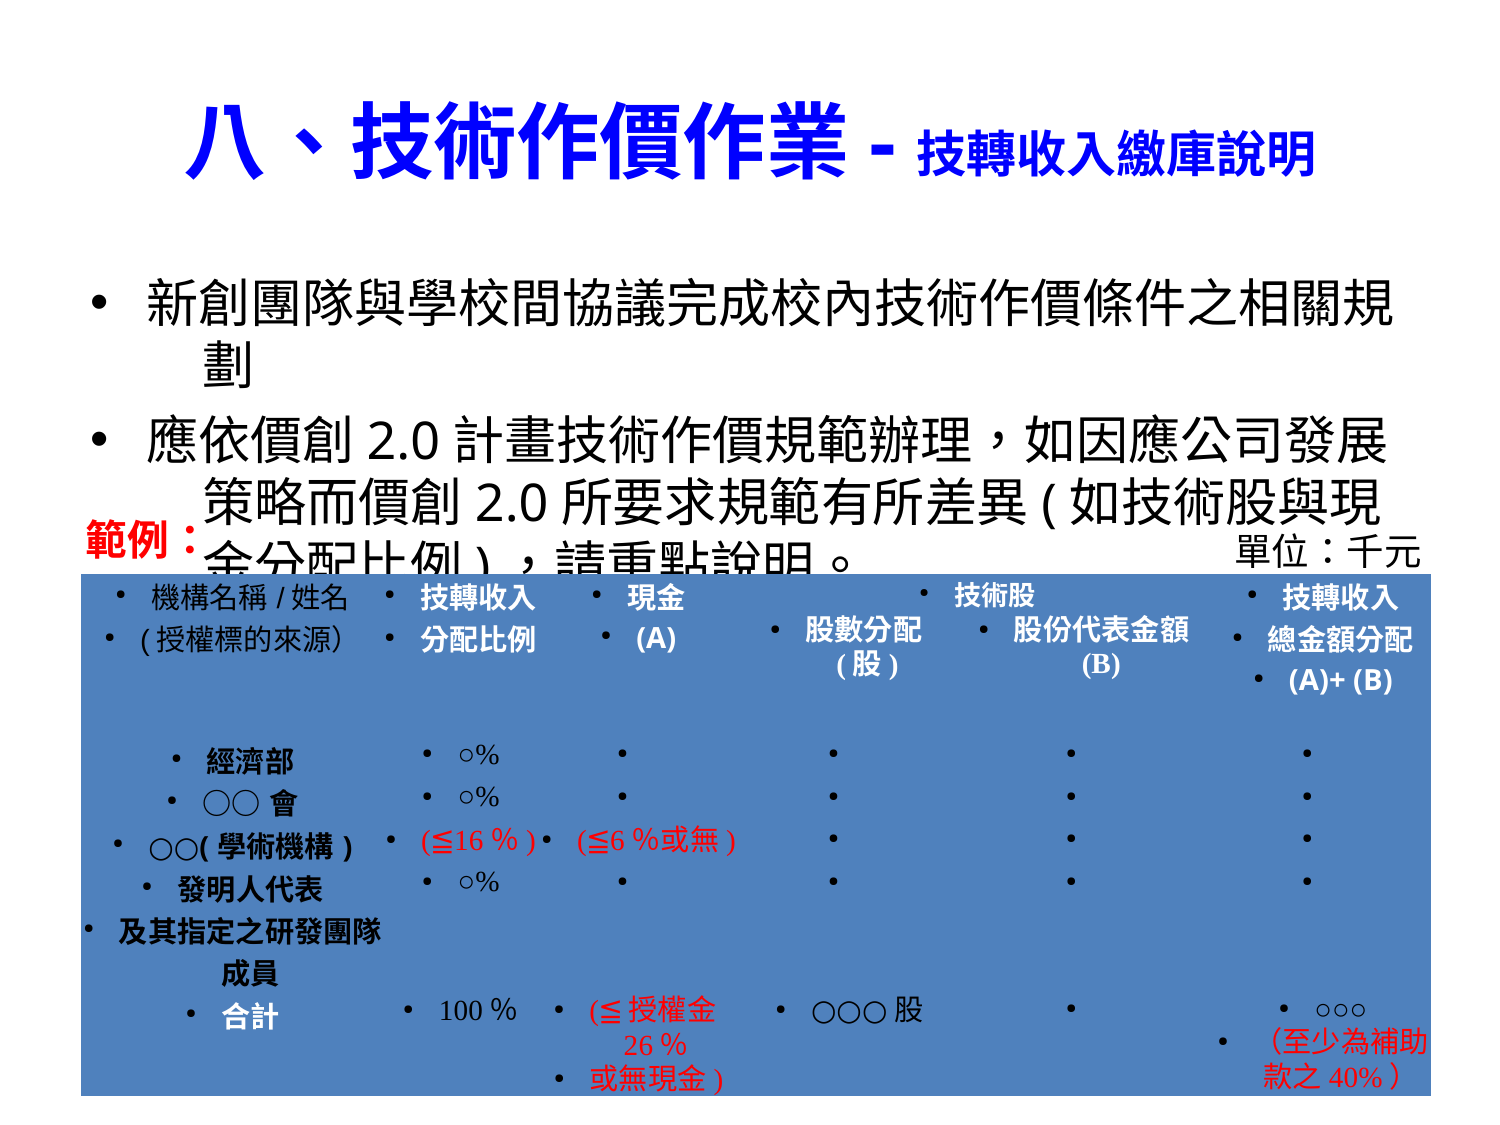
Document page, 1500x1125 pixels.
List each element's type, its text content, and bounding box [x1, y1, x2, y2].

table_cell [959, 866, 1215, 994]
table_cell 發明人代表 及其指定之研發團隊成員 [81, 866, 384, 994]
table_cell ○○○ （至少為補助款之40%） [1215, 994, 1431, 1096]
title 八、技術作價作業-技轉收入繳庫說明 [75, 1, 1426, 176]
table_cell 經濟部 [81, 738, 384, 781]
table_cell ○% [384, 781, 537, 823]
table_cell 股份代表金額(B) [959, 613, 1215, 738]
table_cell ○○會 [81, 781, 384, 823]
table_cell [1215, 781, 1431, 823]
table_cell [740, 823, 959, 866]
table_cell [740, 781, 959, 823]
table_cell ○% [384, 866, 537, 994]
table_header 技轉收入 分配比例 [384, 574, 537, 738]
table_cell (≦6％或無) [537, 823, 740, 866]
table_header 技轉收入 總金額分配 (A)+ (B) [1215, 574, 1431, 738]
table_cell 股數分配(股) [740, 613, 959, 738]
table_header 技術股 [740, 574, 1215, 613]
text_box 範例： [70, 506, 821, 573]
table_cell (≦16％) [384, 823, 537, 866]
table_cell [740, 866, 959, 994]
table_cell ○○○股 [740, 994, 959, 1096]
table_cell [537, 866, 740, 994]
list 新創團隊與學校間協議完成校內技術作價條件之相關規劃 應依價創2.0計畫技術作價規範辦理，如因應公司發展策略而價創2.0所要求規範有所差異(如技術股與現金分配比例)，請重點說明。 [44, 176, 1444, 533]
table_cell [537, 781, 740, 823]
table_cell [959, 823, 1215, 866]
table_cell [740, 738, 959, 781]
table_cell [1215, 866, 1431, 994]
table_cell [959, 738, 1215, 781]
table_cell 合計 [81, 994, 384, 1096]
table_cell ○% [384, 738, 537, 781]
table_cell 100％ [384, 994, 537, 1096]
table_cell [959, 994, 1215, 1096]
table_cell ○○(學術機構) [81, 823, 384, 866]
text_box 單位：千元 [1219, 520, 1453, 581]
table_cell [1215, 738, 1431, 781]
table_header 現金 (A) [537, 574, 740, 738]
table_header 機構名稱/姓名 (授權標的來源） [81, 574, 384, 738]
table_cell [959, 781, 1215, 823]
table_cell [537, 738, 740, 781]
table_cell [1215, 823, 1431, 866]
table_cell (≦授權金26％ 或無現金) [537, 994, 740, 1096]
